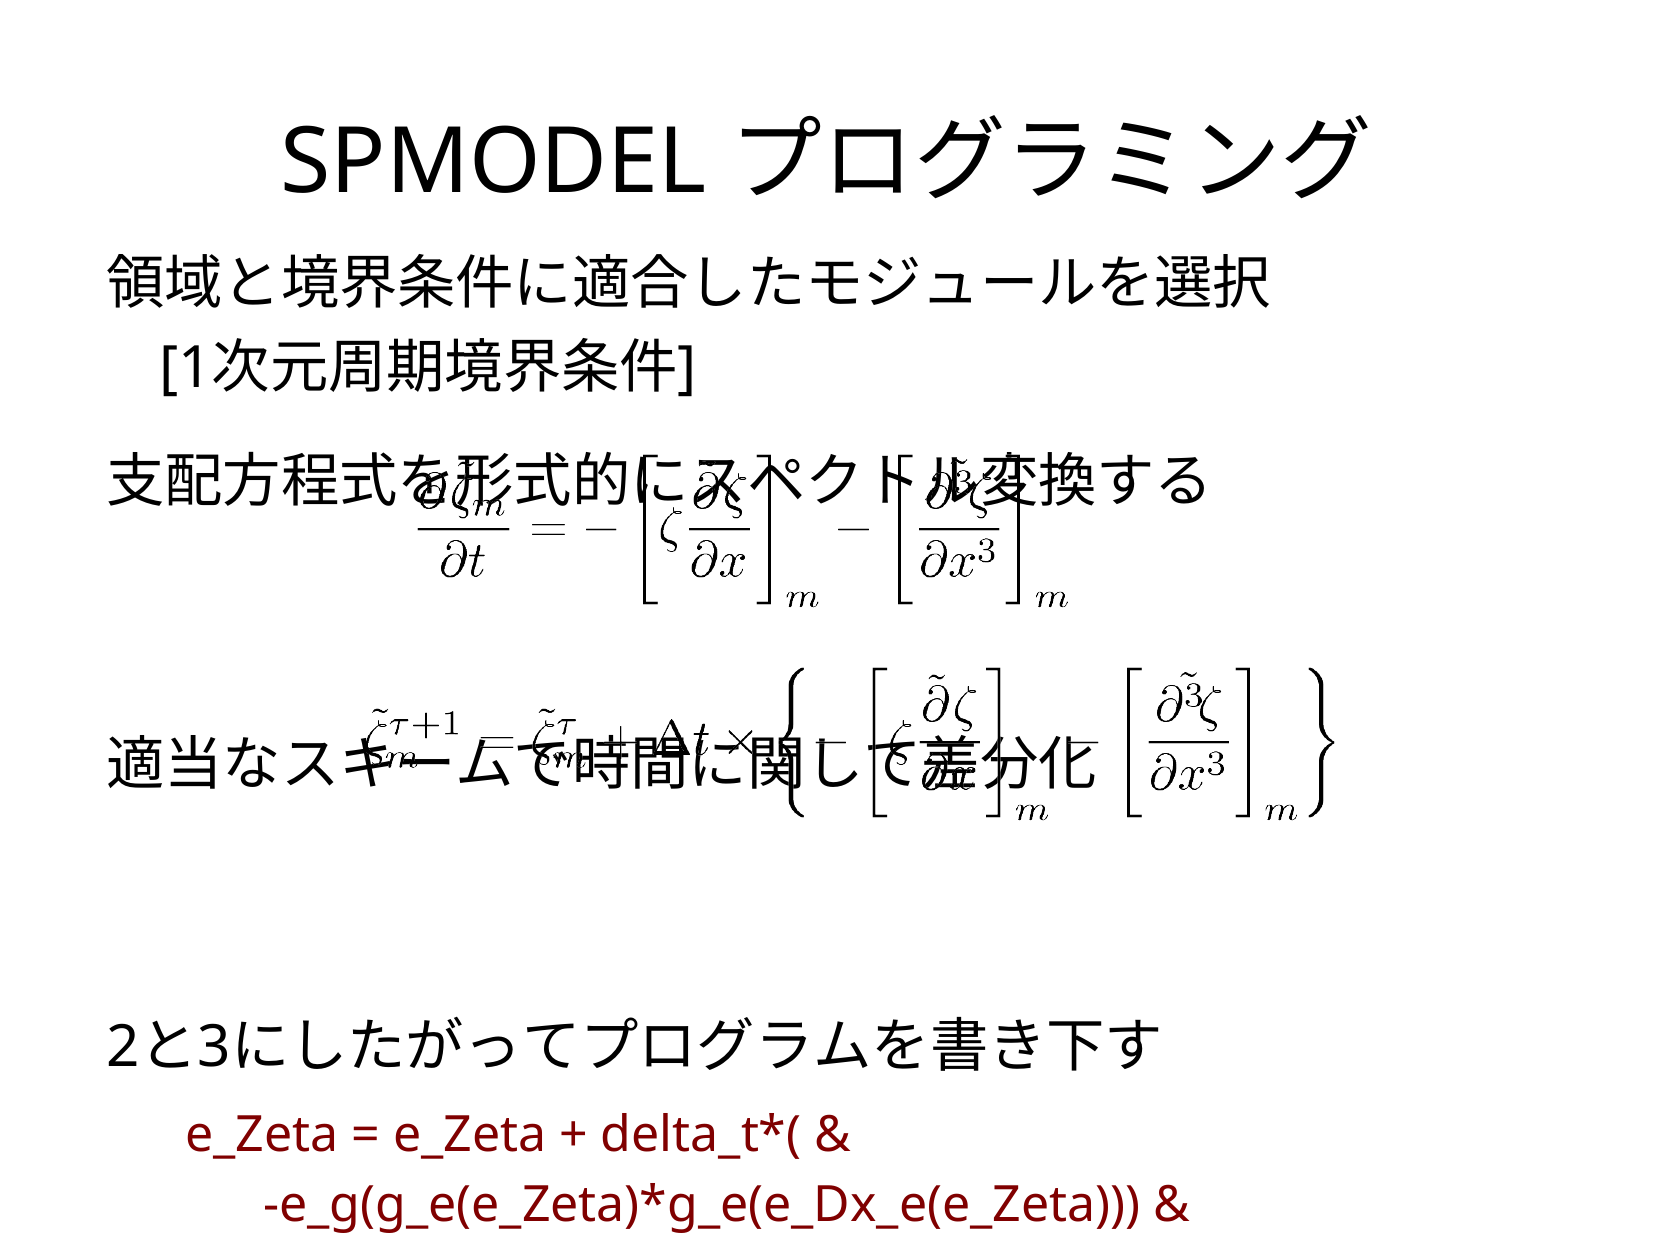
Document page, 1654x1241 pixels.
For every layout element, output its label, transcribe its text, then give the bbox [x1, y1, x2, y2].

title SPMODEL プログラミング [82, 56, 1571, 250]
picture [354, 661, 1345, 827]
picture [413, 448, 1079, 614]
list 領域と境界条件に適合したモジュールを選択 [1次元周期境界条件] 支配方程式を形式的にスペクトル変換する 適当なスキームで時間に関して差分化 2と3にしたがってプログラムを書き下す e_Zeta = e_Zeta + delta_t*( & -e_g(g_e(e_Zeta)*g_e(e_Dx_e(e_Zeta))) & -e_Dx_e(e_Dx_e(e_Dx_e(e_Zeta))) ) 方程式の形そのままにプログラムできる！ [88, 236, 1577, 1182]
